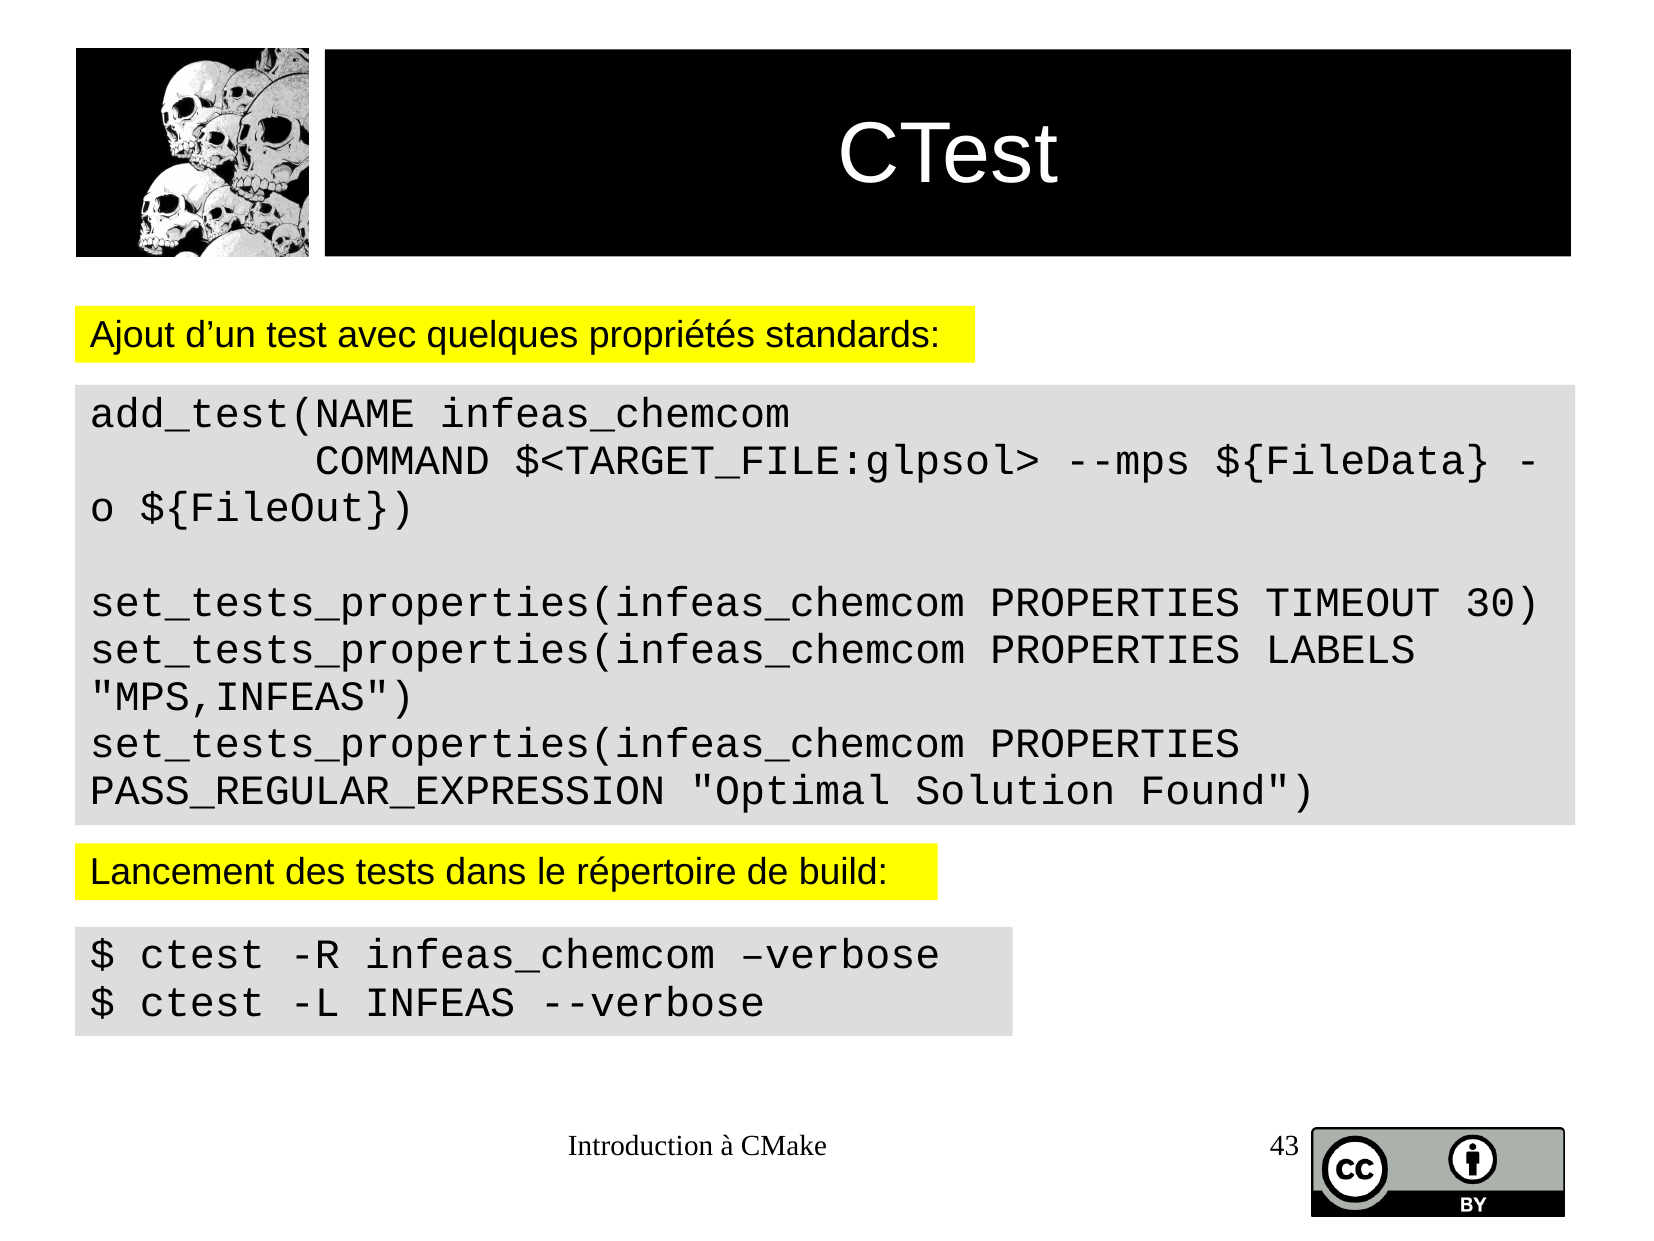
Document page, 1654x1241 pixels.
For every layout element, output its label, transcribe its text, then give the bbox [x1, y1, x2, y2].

picture [1311, 1127, 1565, 1217]
title CTest [324, 49, 1571, 257]
picture [76, 48, 309, 257]
text_box add_test(NAME infeas_chemcom COMMAND $<TARGET_FILE:glpsol> --mps ${FileData} -o ${FileOut}) set_tests_properties(infeas_chemcom PROPERTIES TIMEOUT 30) set_tests_properties(infeas_chemcom PROPERTIES LABELS "MPS,INFEAS") set_tests_properties(infeas_chemcom PROPERTIES PASS_REGULAR_EXPRESSION "Optimal Solution Found") [75, 384, 1576, 826]
text_box $ ctest -R infeas_chemcom –verbose $ ctest -L INFEAS --verbose [75, 926, 1013, 1037]
text_box Ajout d’un test avec quelques propriétés standards: [75, 305, 976, 363]
text_box Lancement des tests dans le répertoire de build: [75, 843, 938, 901]
